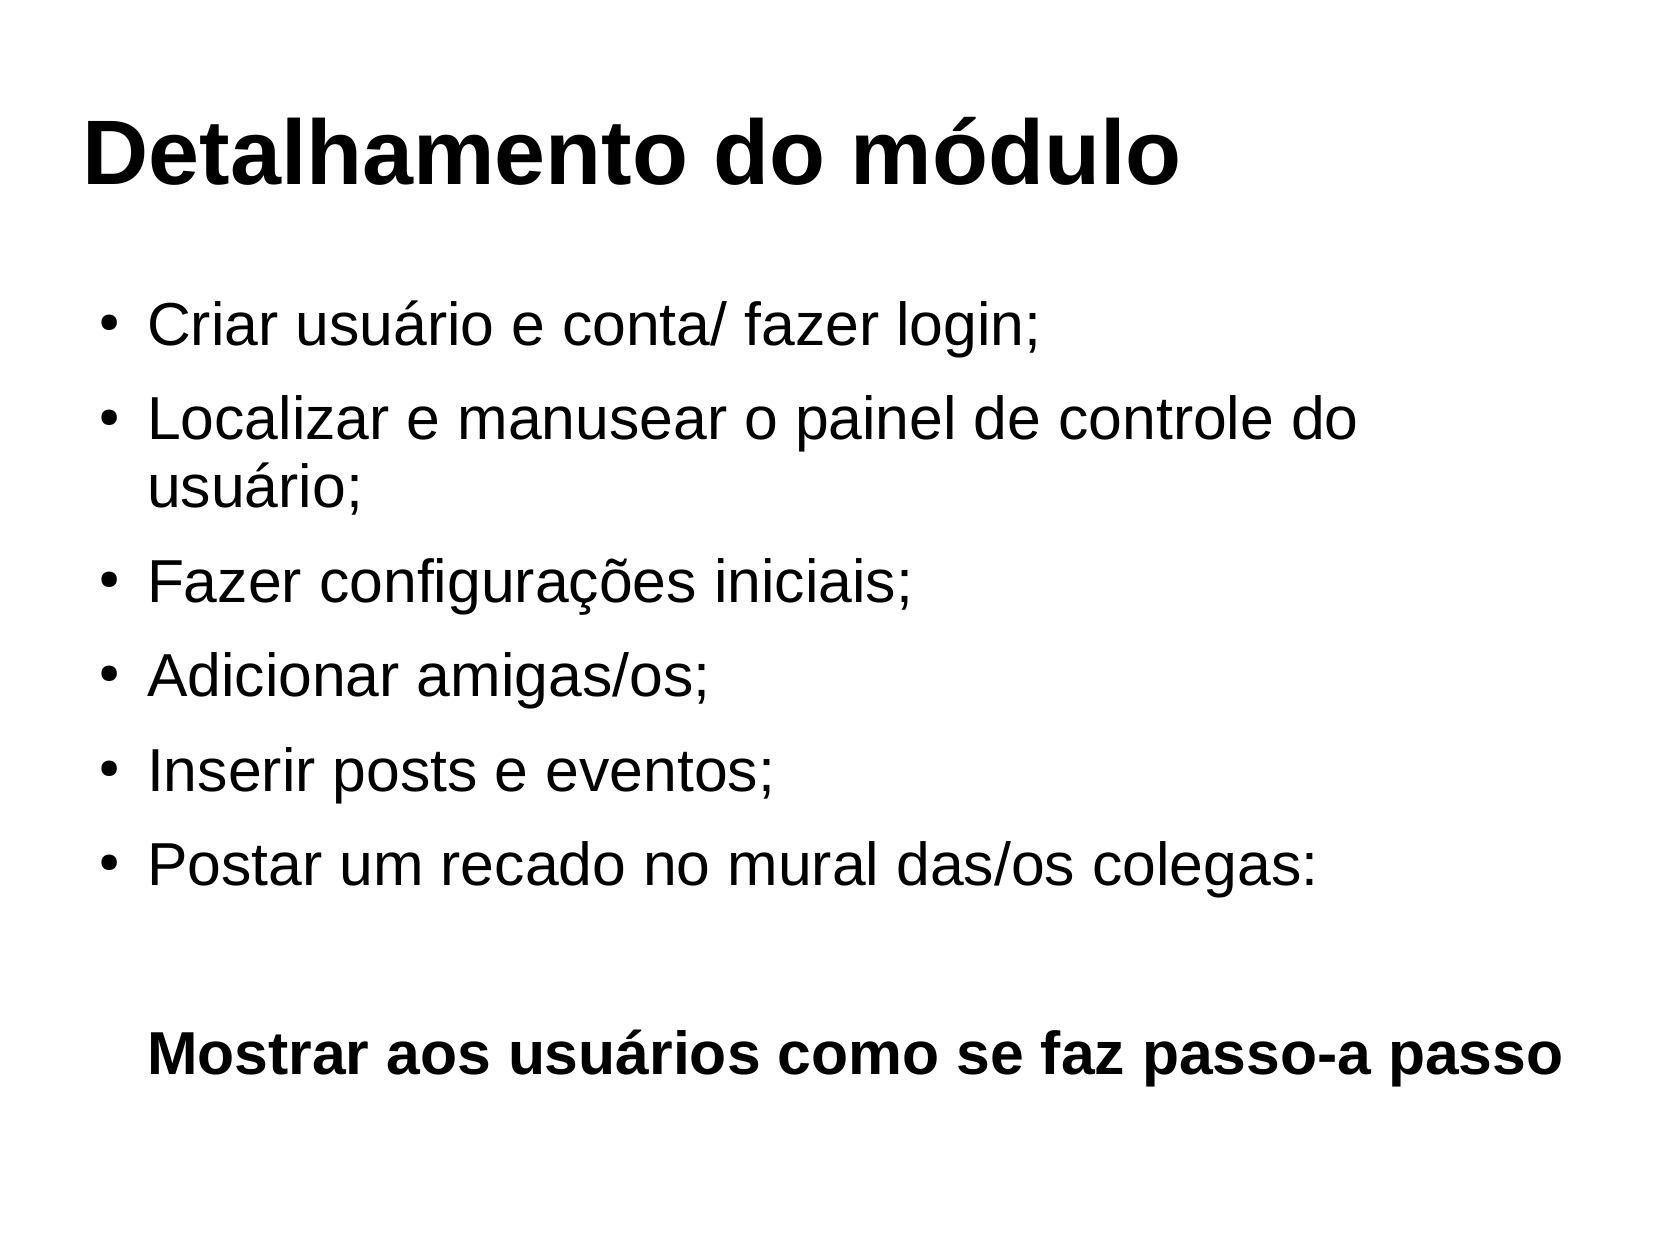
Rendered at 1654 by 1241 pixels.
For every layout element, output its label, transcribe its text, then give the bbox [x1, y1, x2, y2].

title Detalhamento do módulo [82, 49, 1571, 257]
list Criar usuário e conta/ fazer login; Localizar e manusear o painel de controle do usuário; Fazer configurações iniciais; Adicionar amigas/os; Inserir posts e eventos; Postar um recado no mural das/os colegas: Mostrar aos usuários como se faz passo-a passo [82, 290, 1571, 1109]
